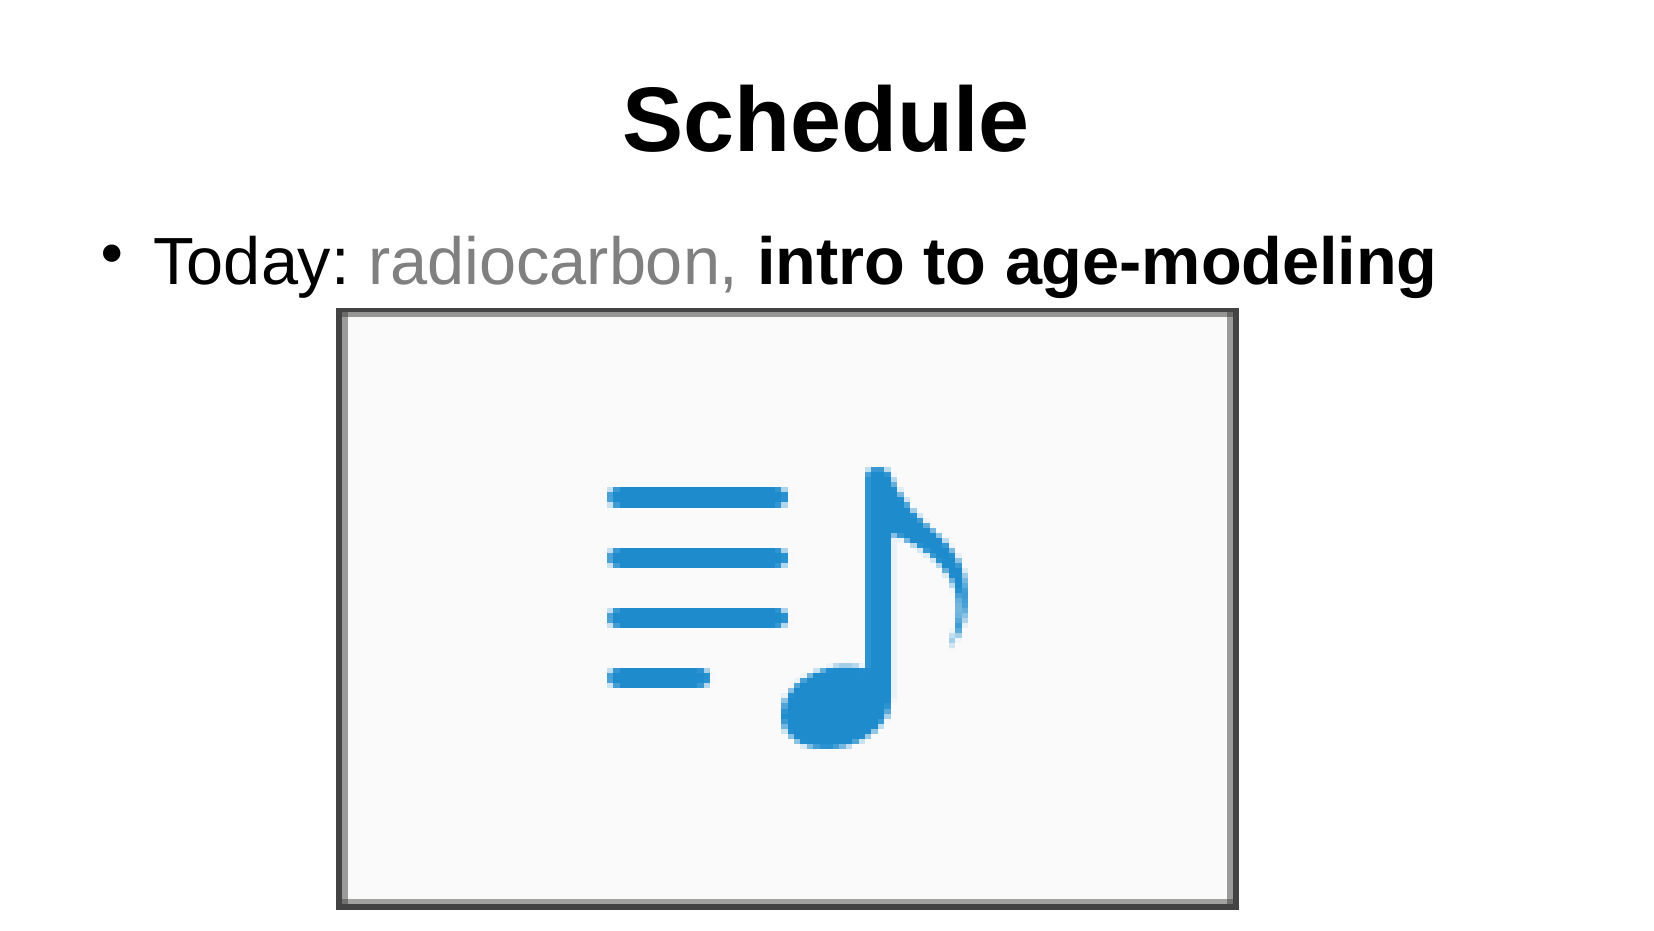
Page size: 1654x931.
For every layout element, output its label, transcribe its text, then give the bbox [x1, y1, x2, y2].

text_box Schedule [82, 37, 1571, 192]
text_box Today: radiocarbon, intro to age-modeling [82, 217, 1571, 757]
text_box [335, 307, 1241, 911]
